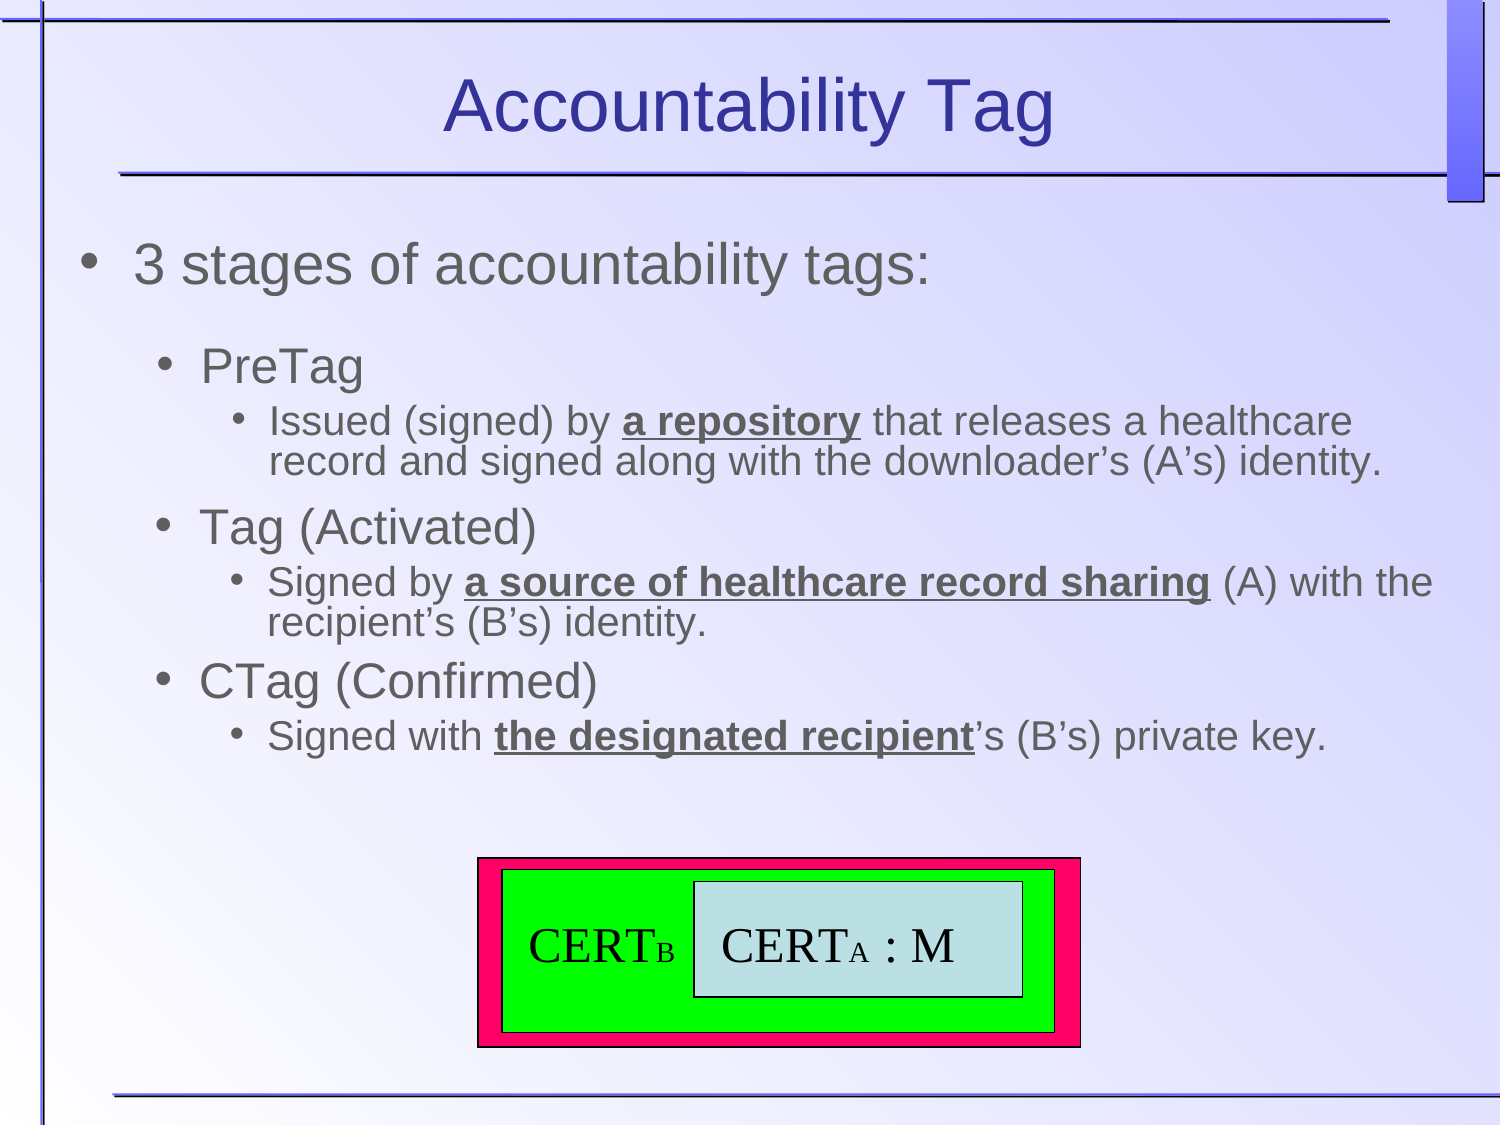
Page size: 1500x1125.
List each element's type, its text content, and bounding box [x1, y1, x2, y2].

text_box CERTB [513, 905, 694, 981]
text_box CERTA [706, 905, 869, 981]
text_box 3 stages of accountability tags: [64, 231, 1461, 426]
text_box CTag (Confirmed) Signed with the designated recipient’s (B’s) private key. [64, 652, 1451, 846]
text_box : M [869, 905, 971, 981]
title Accountability Tag [75, 7, 1426, 195]
text_box [478, 857, 1081, 1047]
text_box Tag (Activated) Signed by a source of healthcare record sharing (A) with the recipient’s (B’s) identity. [64, 498, 1451, 652]
text_box PreTag Issued (signed) by a repository that releases a healthcare record and signed along with the downloader’s (A’s) identity. [66, 337, 1463, 532]
